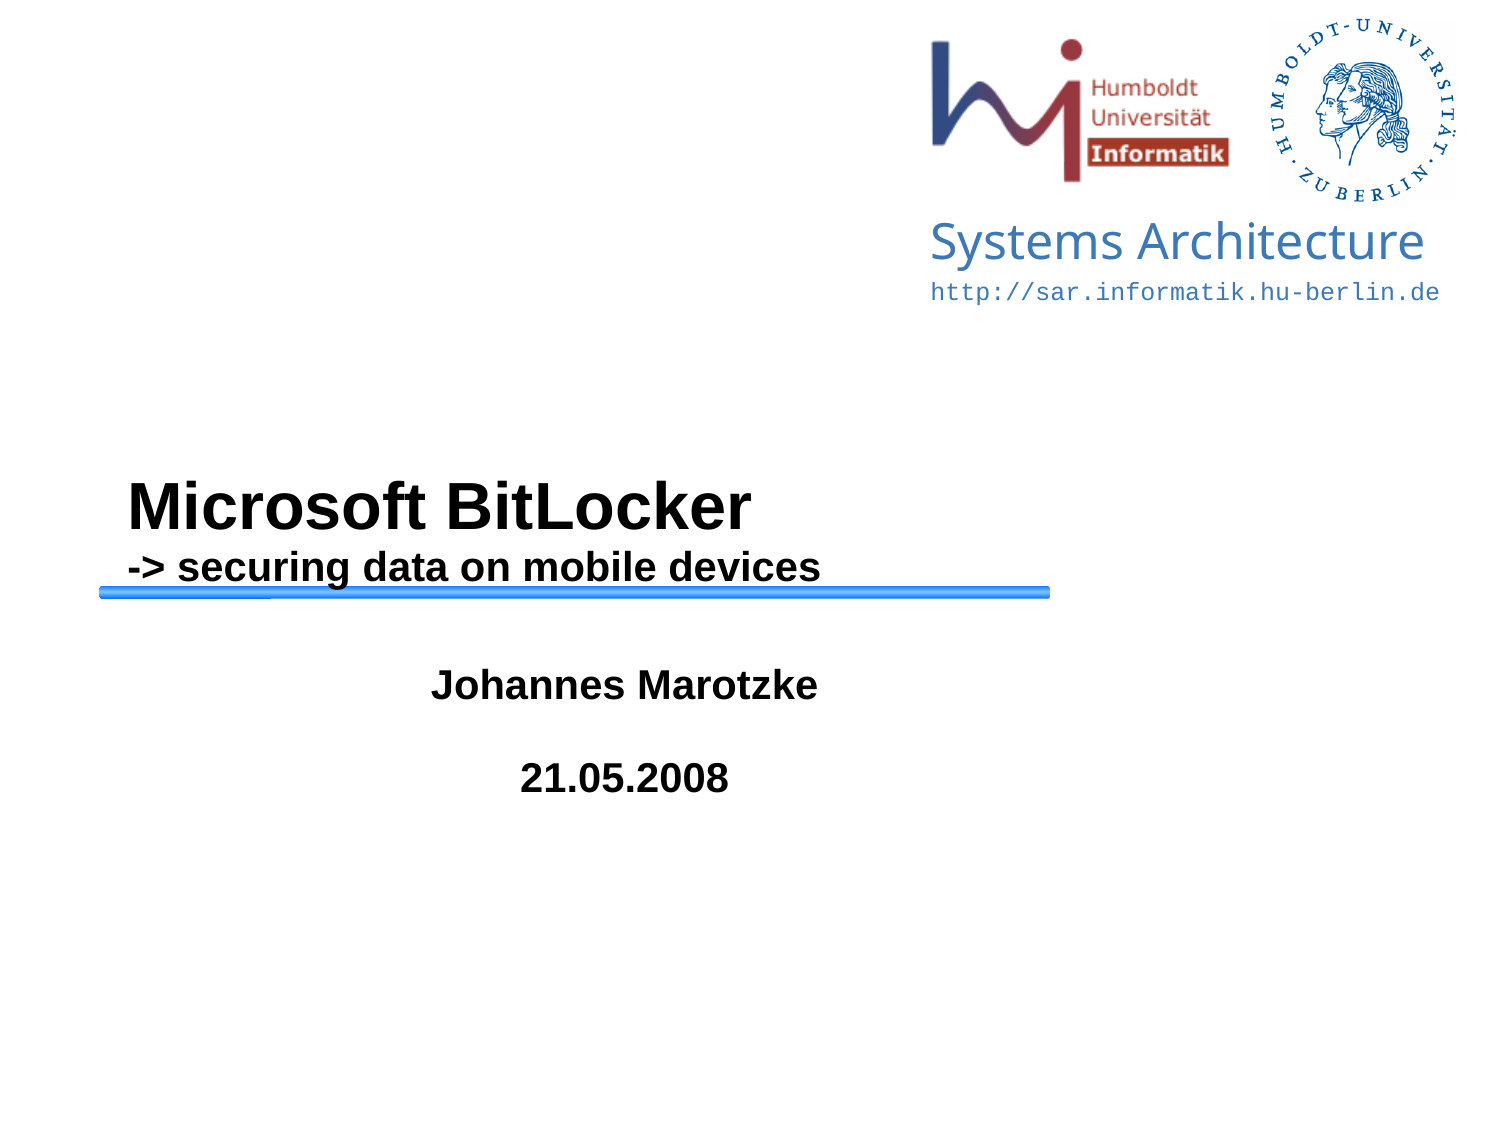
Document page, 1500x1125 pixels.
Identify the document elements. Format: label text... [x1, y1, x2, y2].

text_box Johannes Marotzke 21.05.2008 [99, 654, 1150, 942]
picture [922, 30, 1235, 187]
picture [1269, 18, 1456, 202]
title Microsoft BitLocker -> securing data on mobile devices [112, 408, 1128, 651]
